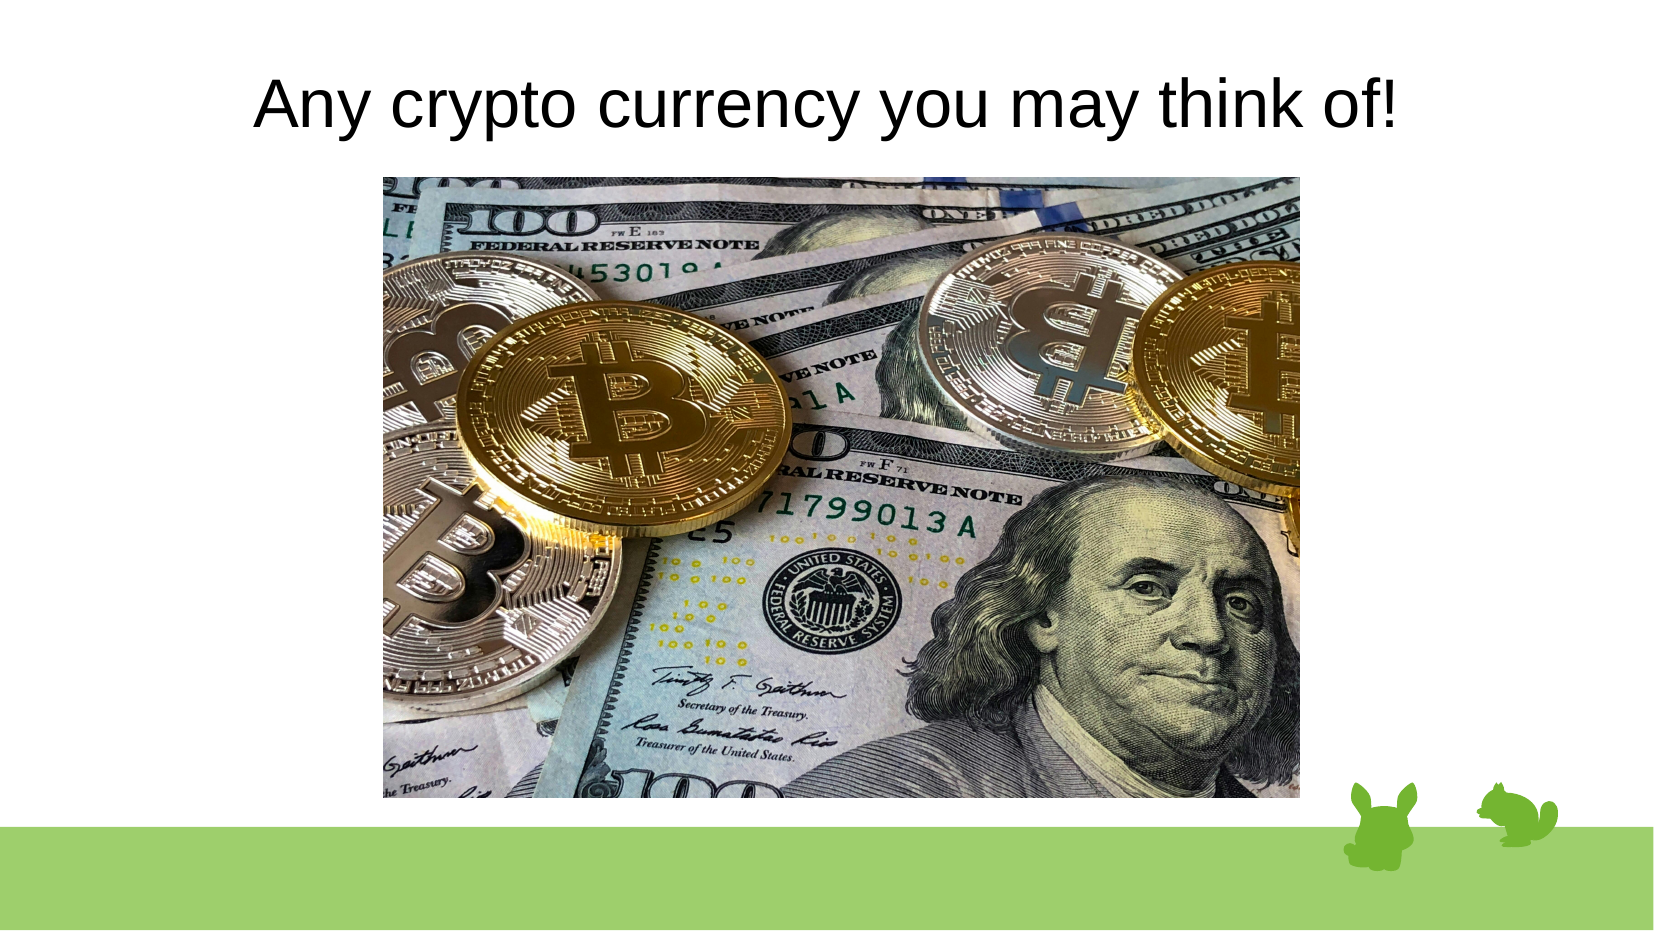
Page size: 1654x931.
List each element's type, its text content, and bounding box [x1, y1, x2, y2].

picture [383, 177, 1300, 798]
title Any crypto currency you may think of! [88, 29, 1565, 178]
